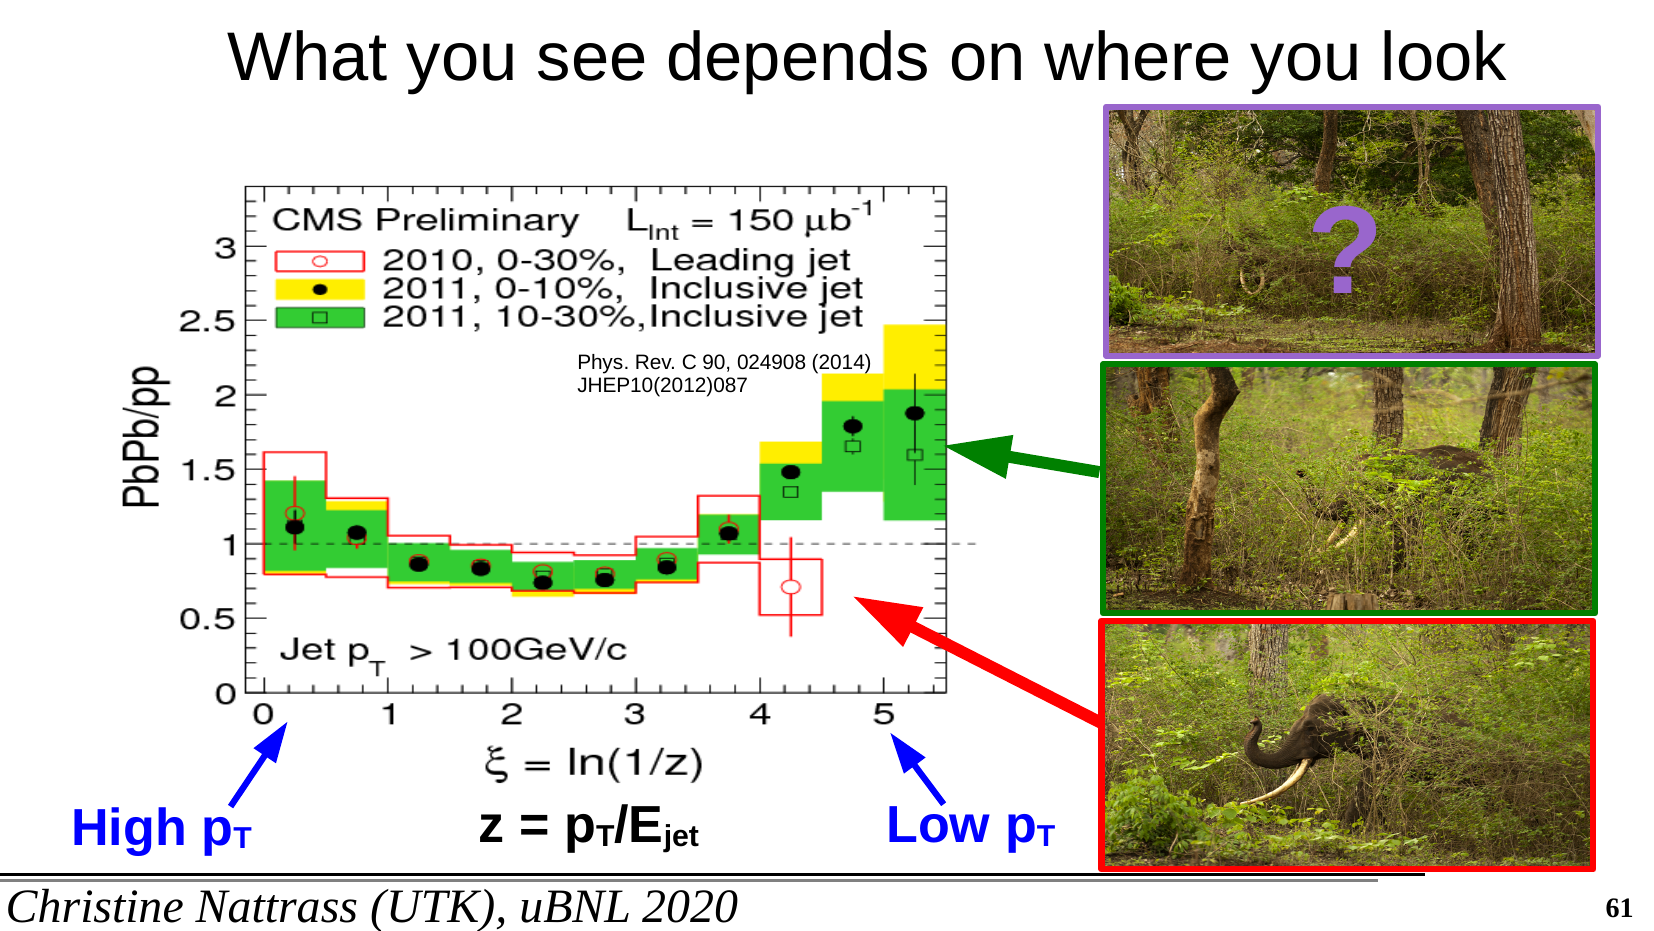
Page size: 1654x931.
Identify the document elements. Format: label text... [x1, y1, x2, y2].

picture [0, 132, 1013, 830]
text_box z = pT/Ejet [464, 788, 733, 879]
picture [1109, 109, 1596, 353]
text_box High pT [56, 790, 495, 881]
title What you see depends on where you look [76, 0, 1654, 135]
text_box ? [1292, 172, 1523, 328]
picture [1104, 623, 1591, 867]
text_box Low pT [871, 788, 1311, 879]
text_box Phys. Rev. C 90, 024908 (2014) JHEP10(2012)087 [562, 343, 901, 453]
picture [1106, 367, 1593, 611]
